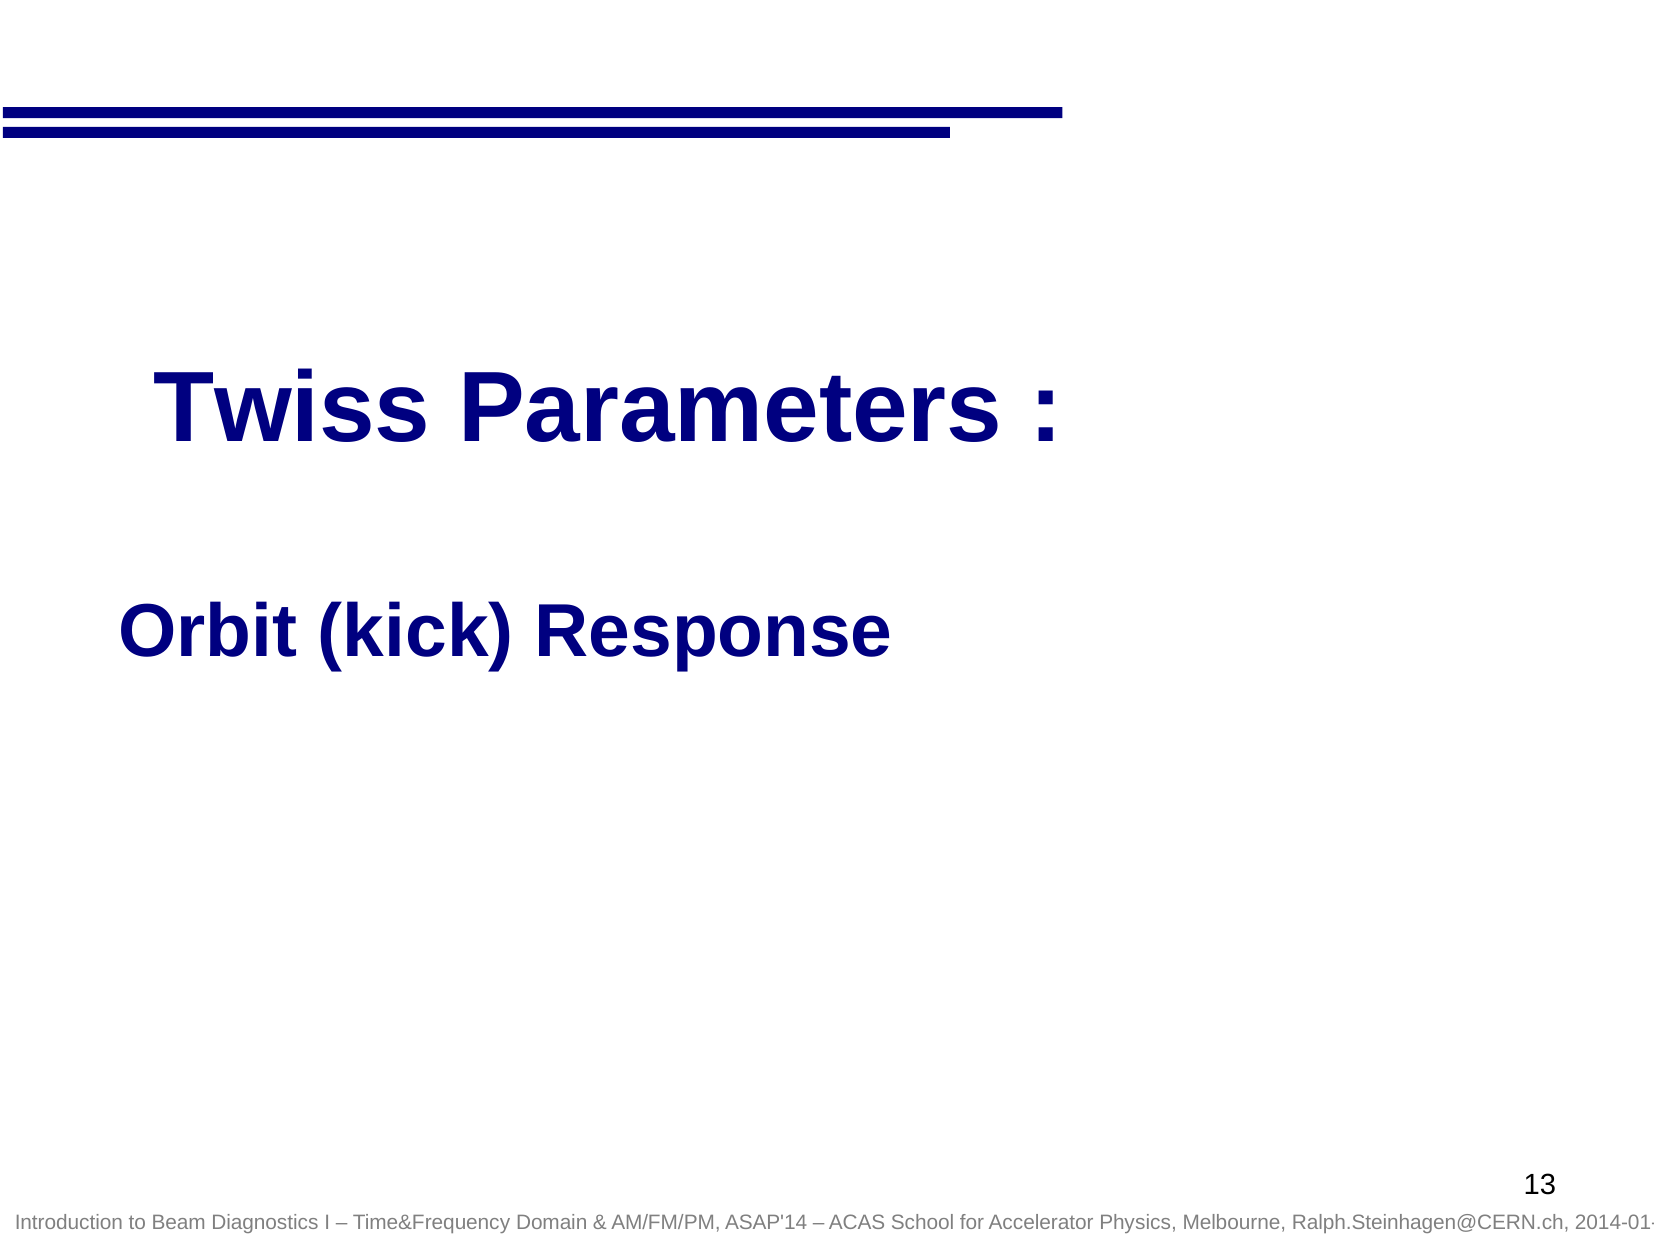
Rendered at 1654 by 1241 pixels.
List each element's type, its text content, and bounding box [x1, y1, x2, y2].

title Twiss Parameters : Orbit (kick) Response [103, 303, 1578, 710]
text_box <number> [1184, 1157, 1571, 1216]
